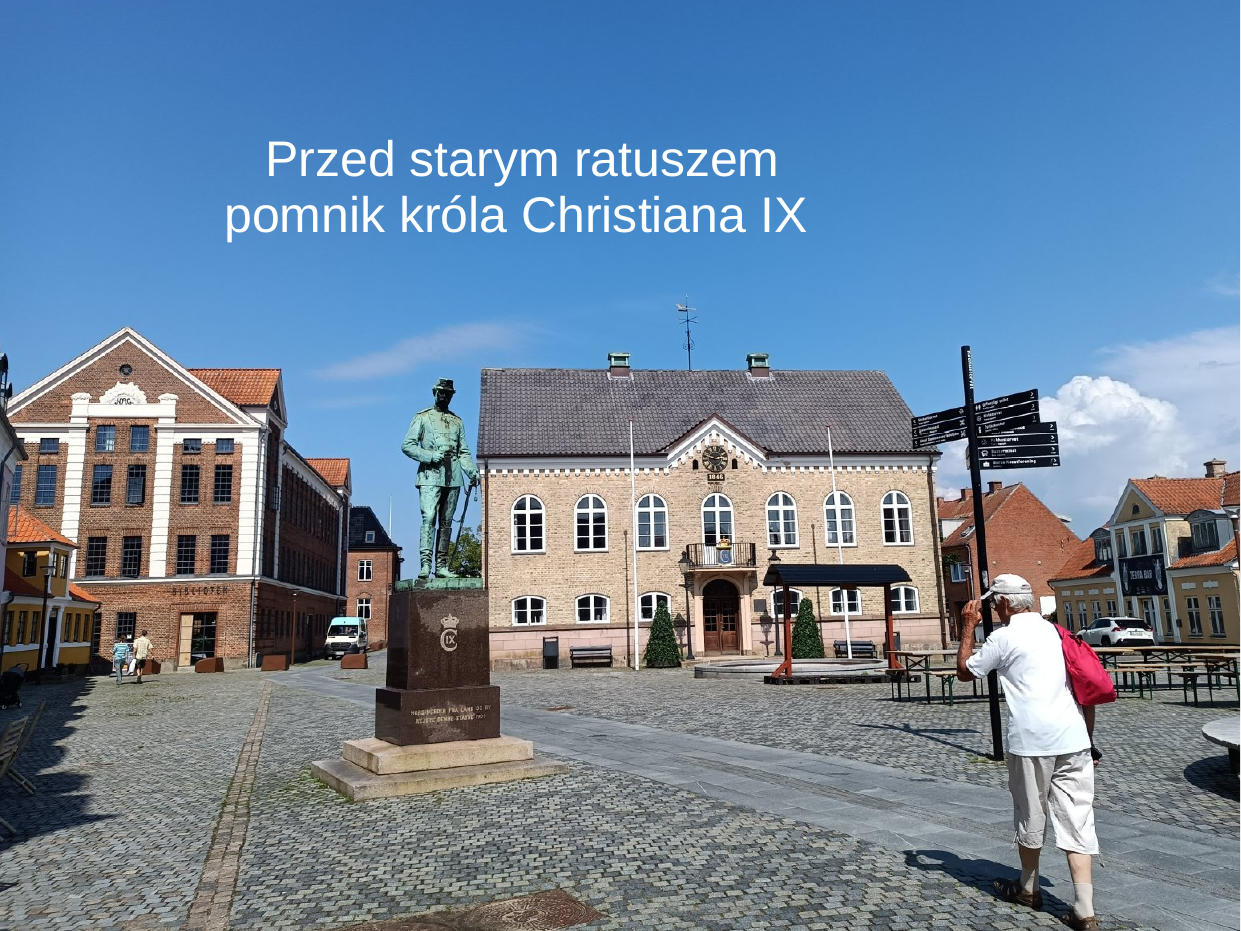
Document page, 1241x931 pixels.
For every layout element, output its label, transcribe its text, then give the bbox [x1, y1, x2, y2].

picture [0, 0, 1241, 931]
text_box Przed starym ratuszem pomnik króla Christiana IX [206, 124, 840, 307]
